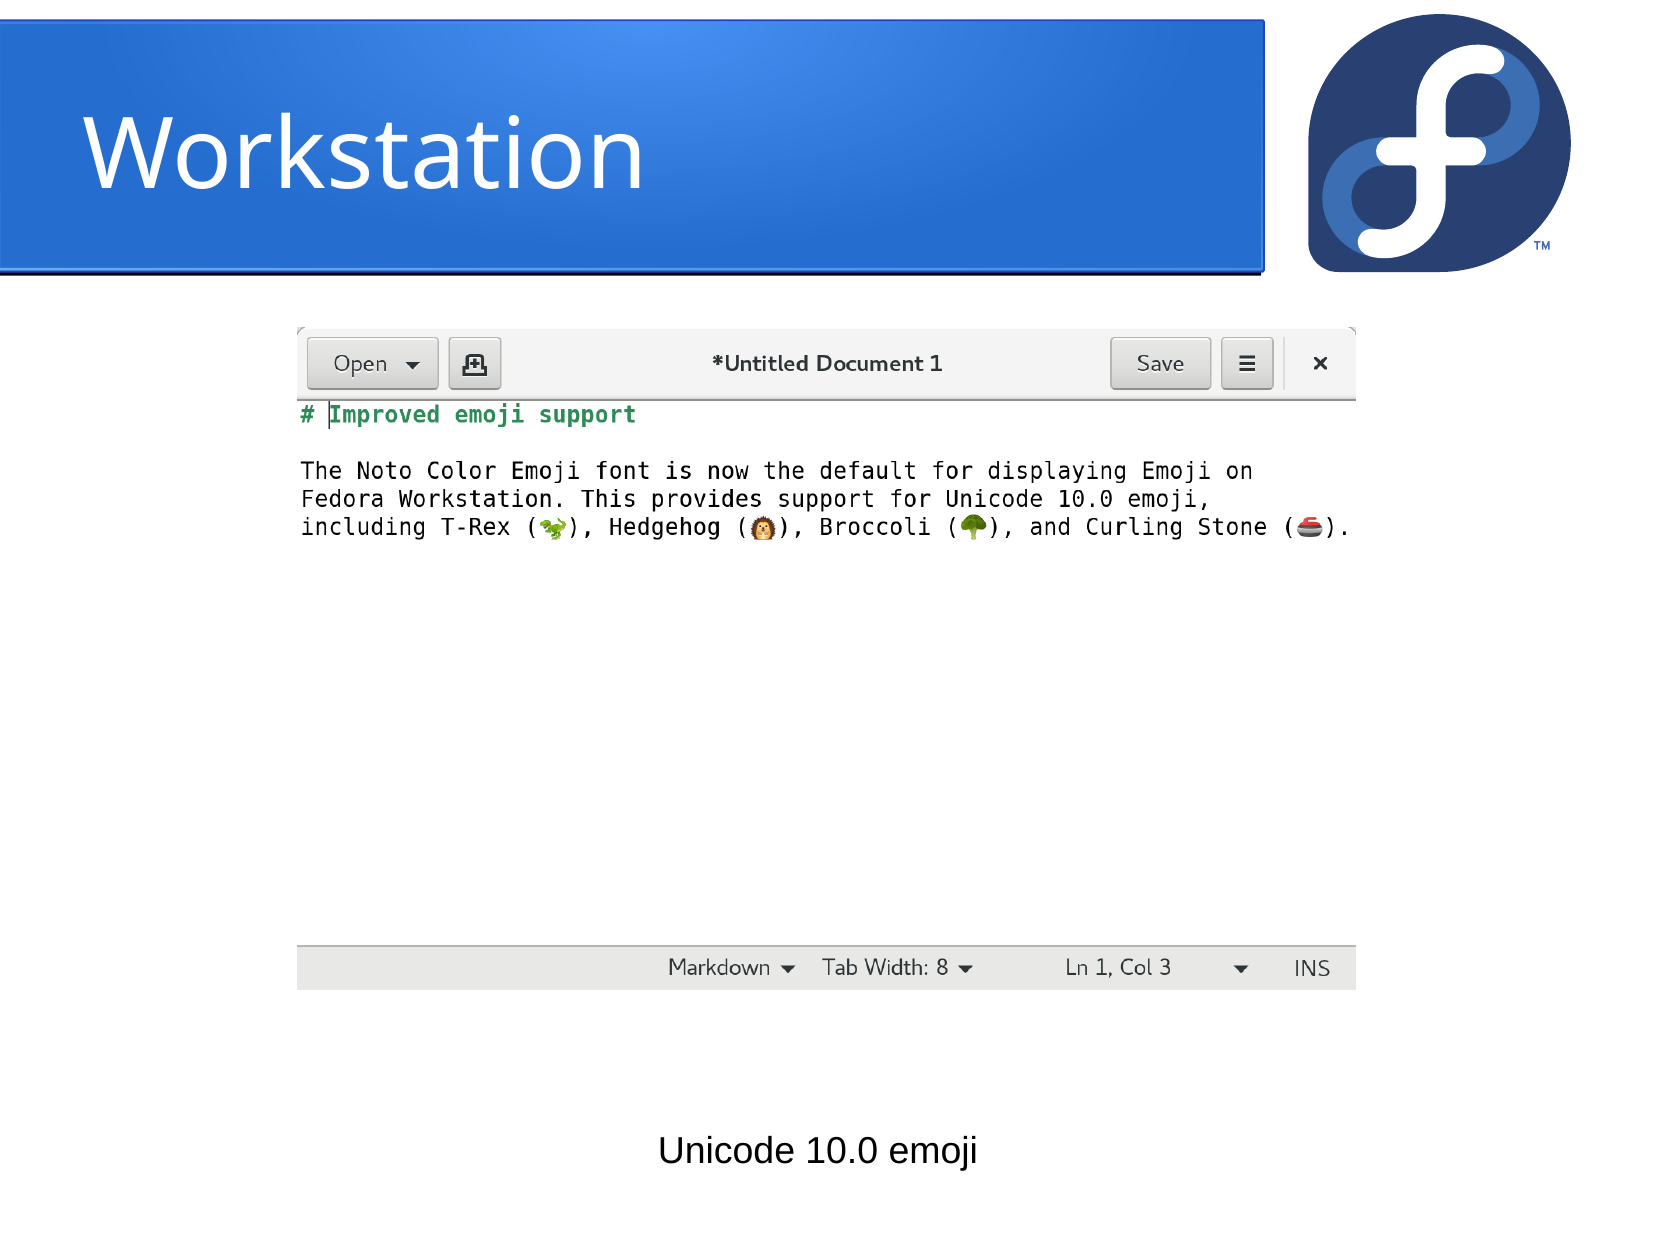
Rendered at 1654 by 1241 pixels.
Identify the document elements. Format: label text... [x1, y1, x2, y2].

picture [297, 327, 1356, 990]
text_box Unicode 10.0 emoji [643, 1122, 1011, 1182]
title Workstation [82, 47, 1235, 252]
